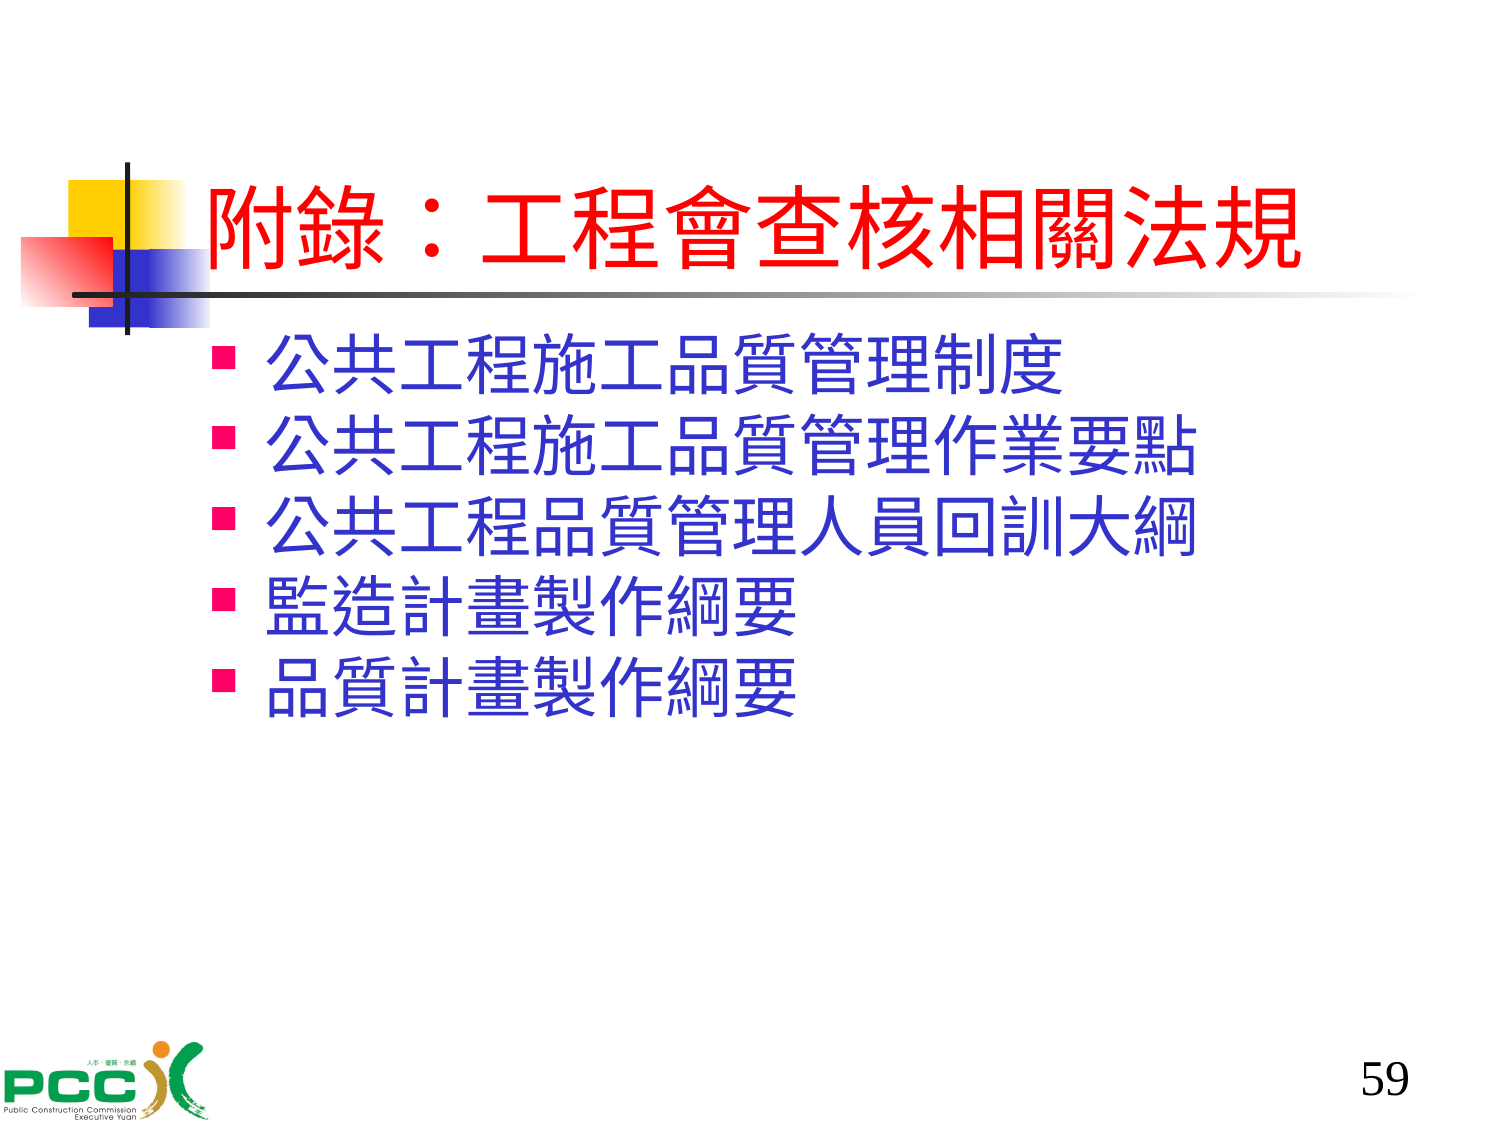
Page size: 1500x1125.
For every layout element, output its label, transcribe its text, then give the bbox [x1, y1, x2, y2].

list 公共工程施工品質管理制度 公共工程施工品質管理作業要點 公共工程品質管理人員回訓大綱 監造計畫製作綱要 品質計畫製作綱要 [193, 331, 1469, 1026]
title 附錄：工程會查核相關法規 [188, 101, 1468, 289]
picture [0, 1037, 226, 1125]
